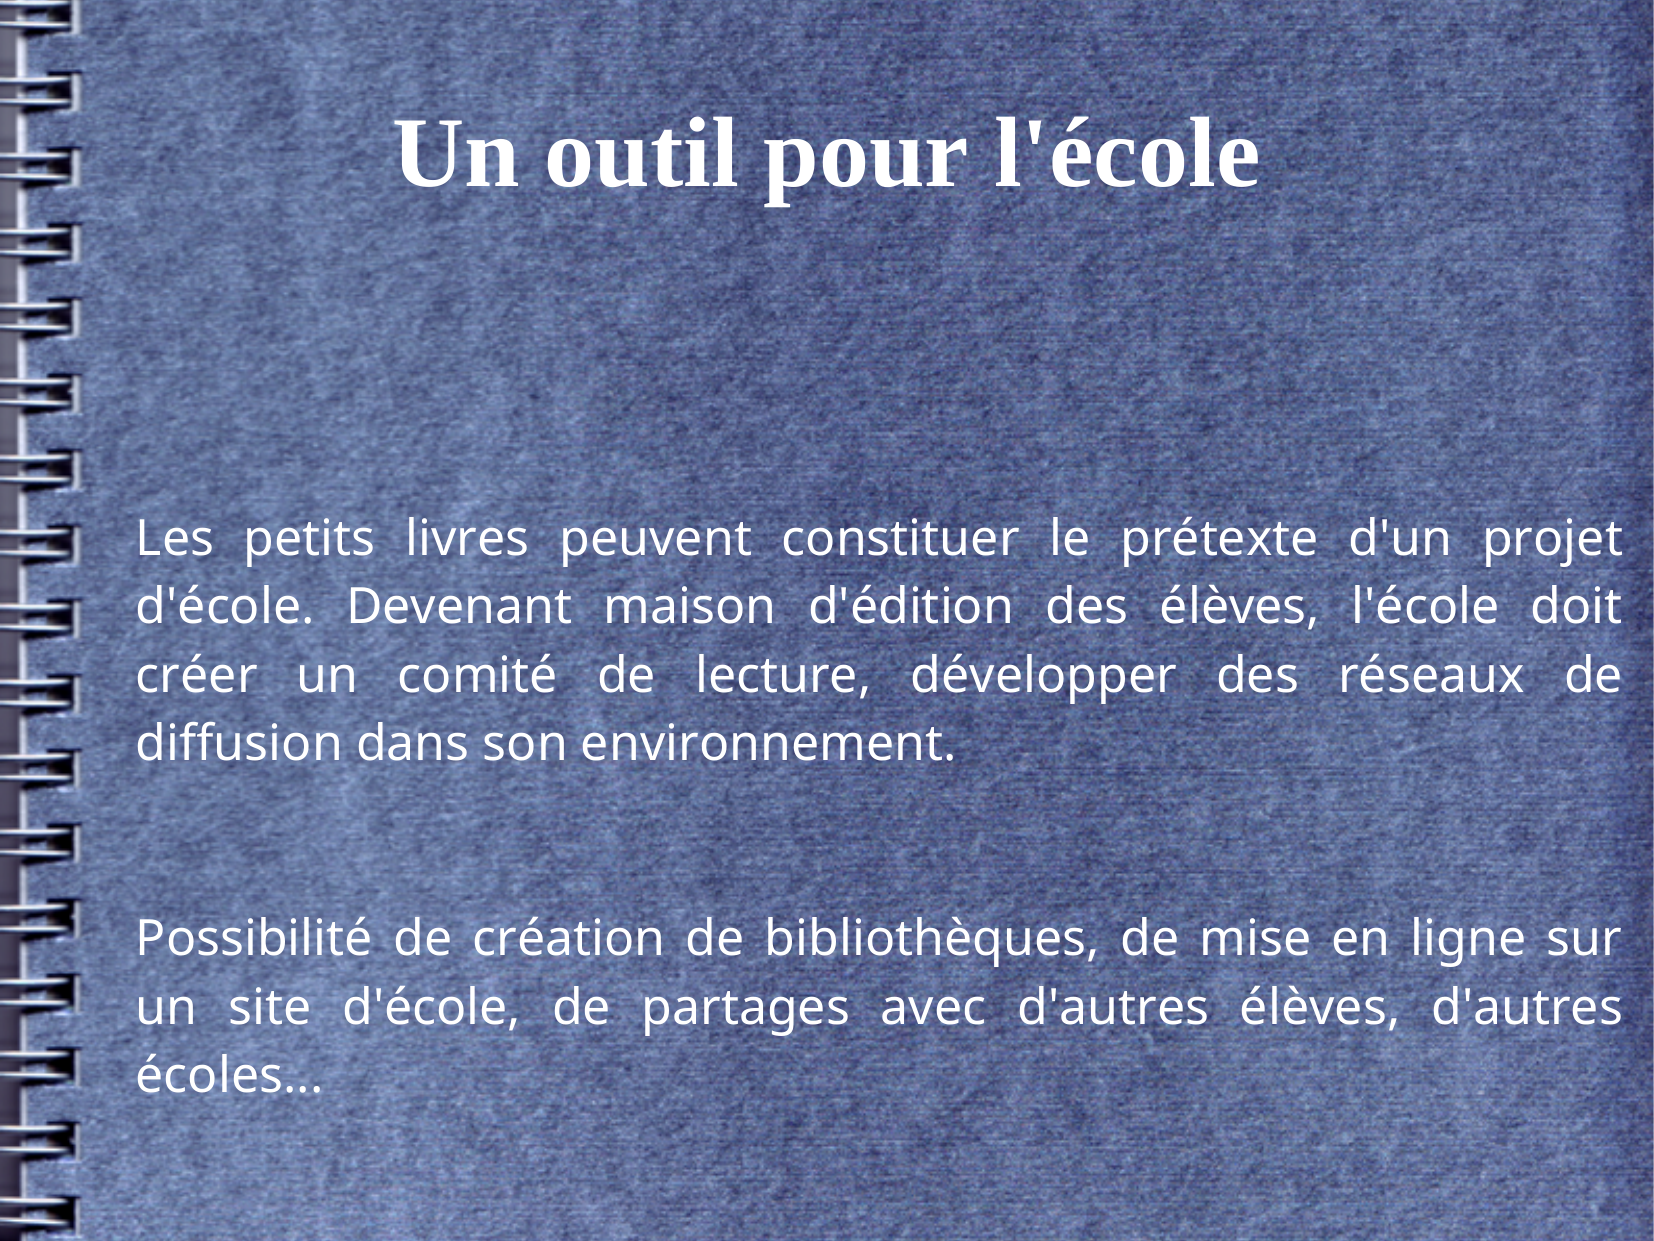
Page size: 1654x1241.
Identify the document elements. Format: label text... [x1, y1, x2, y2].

picture [0, 0, 1654, 1241]
list Les petits livres peuvent constituer le prétexte d'un projet d'école. Devenant maison d'édition des élèves, l'école doit créer un comité de lecture, développer des réseaux de diffusion dans son environnement. Possibilité de création de bibliothèques, de mise en ligne sur un site d'école, de partages avec d'autres élèves, d'autres écoles... [135, 501, 1625, 1073]
title Un outil pour l'école [82, 49, 1571, 257]
